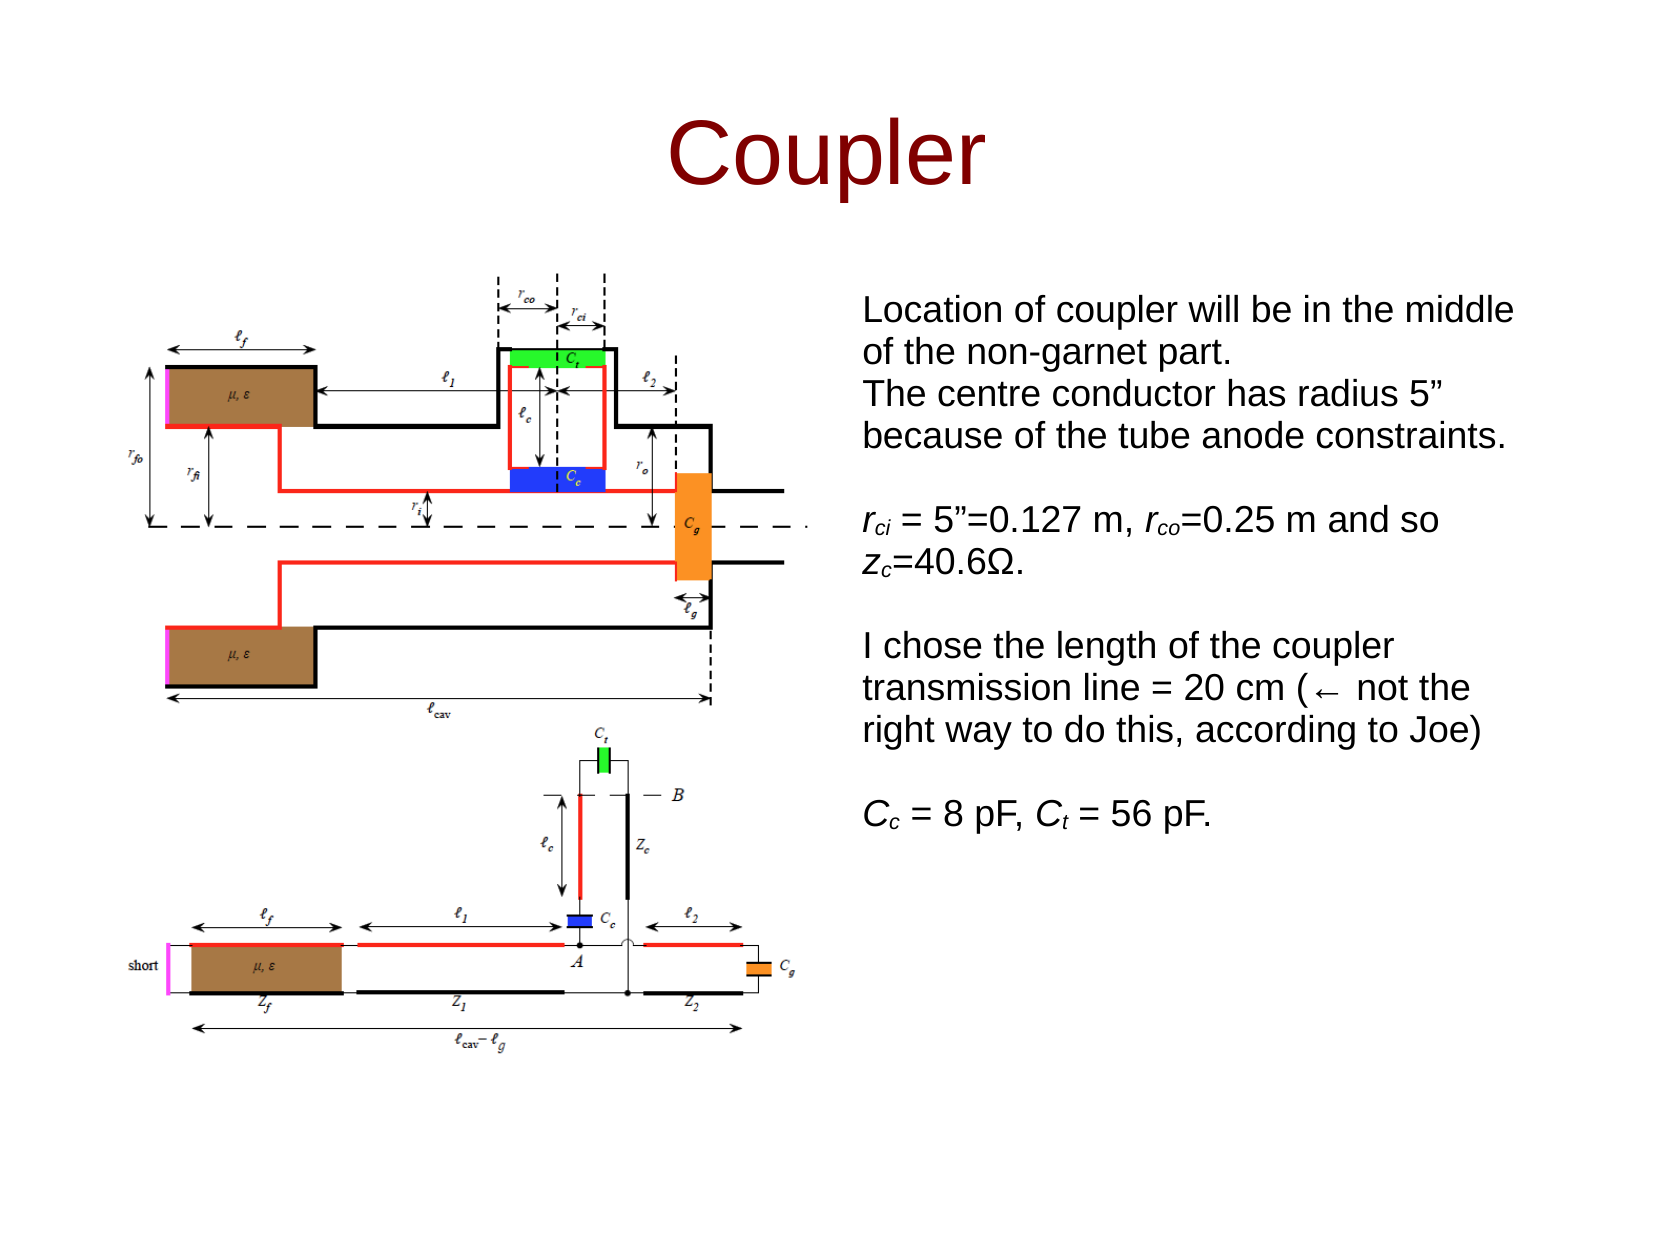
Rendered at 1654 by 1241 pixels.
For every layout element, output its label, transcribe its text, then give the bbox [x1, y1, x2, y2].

text_box Location of coupler will be in the middle of the non-garnet part. The centre conductor has radius 5” because of the tube anode constraints. rci = 5”=0.127 m, rco=0.25 m and so zc=40.6Ω. I chose the length of the coupler transmission line = 20 cm (← not the right way to do this, according to Joe) Cc = 8 pF, Ct = 56 pF. [847, 281, 1557, 873]
title Coupler [82, 49, 1571, 257]
picture [100, 241, 841, 1069]
